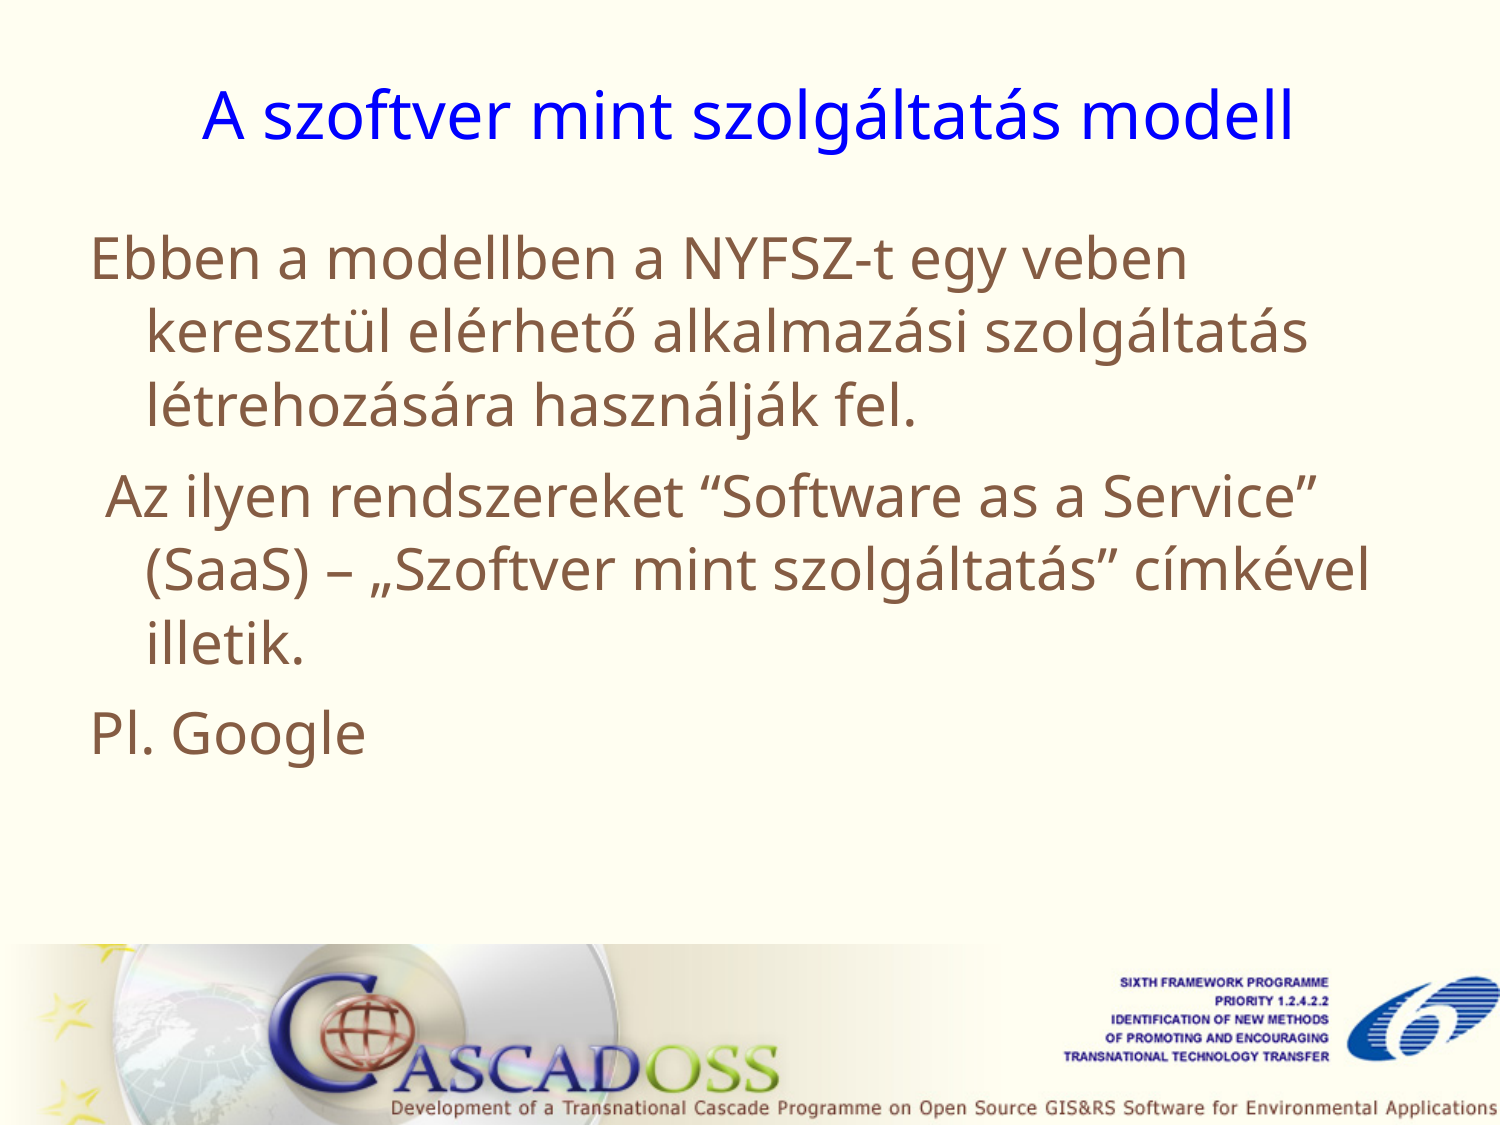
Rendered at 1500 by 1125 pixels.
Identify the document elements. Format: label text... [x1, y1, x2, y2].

list Ebben a modellben a NYFSZ-t egy veben keresztül elérhető alkalmazási szolgáltatás létrehozására használják fel. Az ilyen rendszereket “Software as a Service” (SaaS) – „Szoftver mint szolgáltatás” címkével illetik. Pl. Google [74, 208, 1447, 951]
picture [0, 944, 1500, 1125]
title A szoftver mint szolgáltatás modell [74, 13, 1425, 208]
